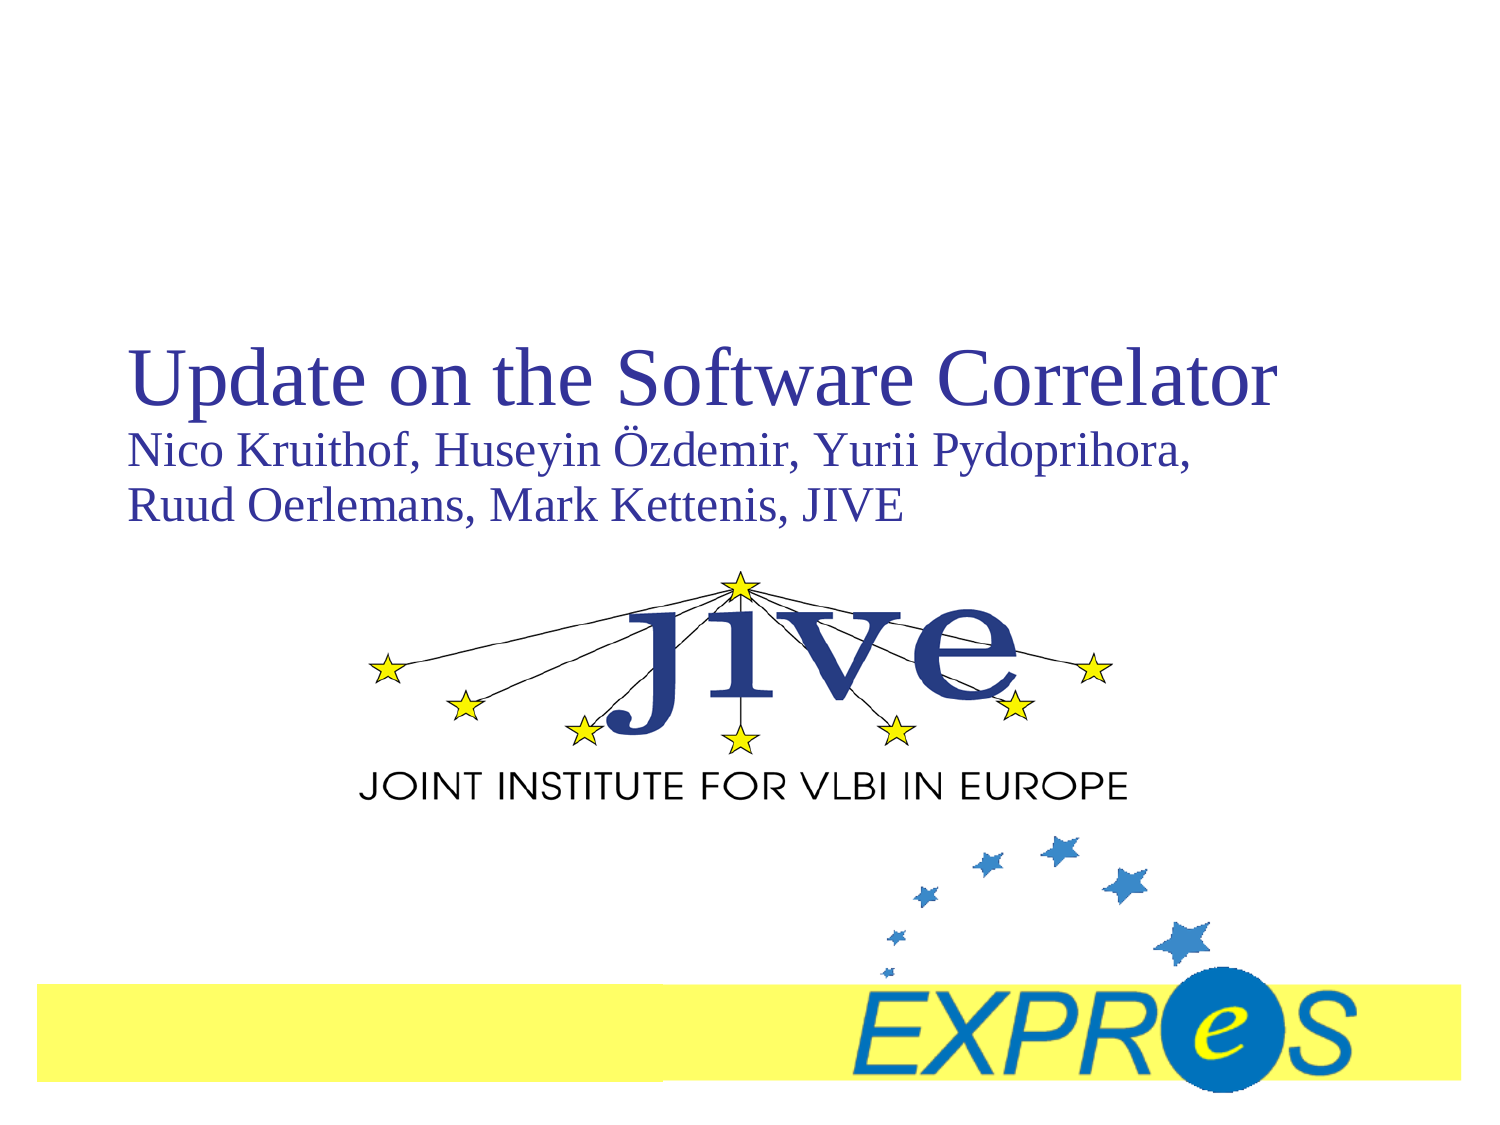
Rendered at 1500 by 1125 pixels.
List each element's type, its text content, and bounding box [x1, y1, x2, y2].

title Update on the Software Correlator Nico Kruithof, Huseyin Özdemir, Yurii Pydoprihora, Ruud Oerlemans, Mark Kettenis, JIVE [112, 184, 1388, 540]
picture [37, 820, 1500, 1104]
picture [354, 571, 1146, 808]
